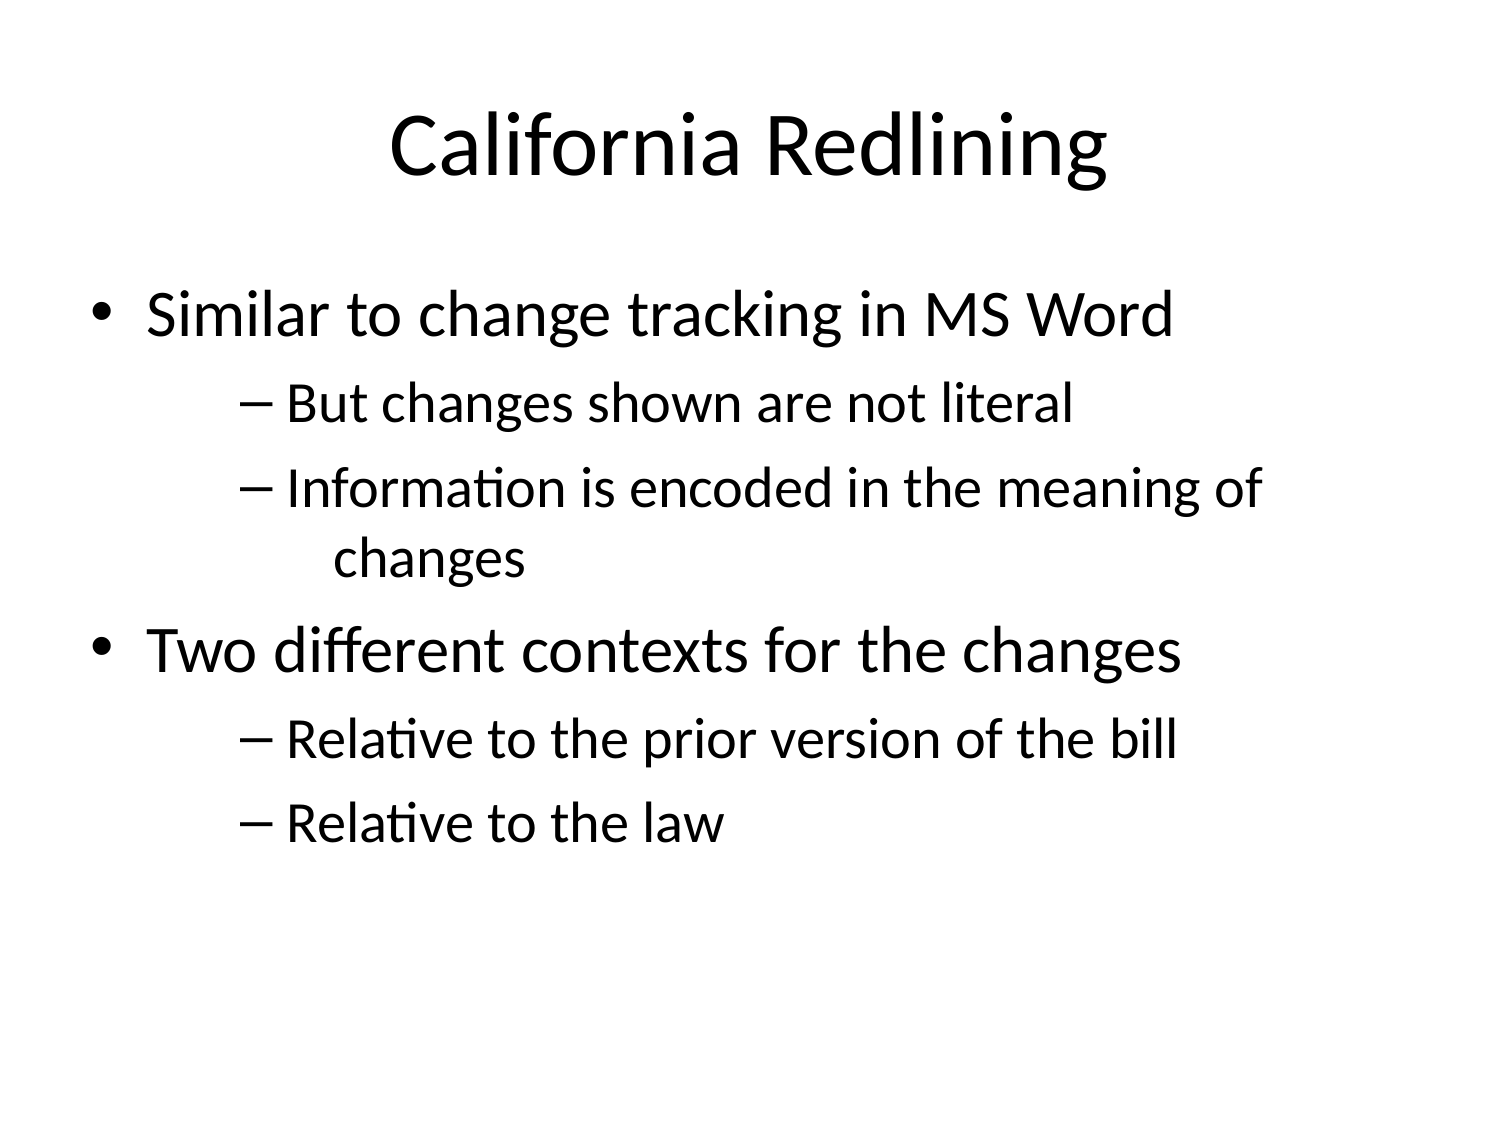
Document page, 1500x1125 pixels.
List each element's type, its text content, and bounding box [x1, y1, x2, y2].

list Similar to change tracking in MS Word But changes shown are not literal Information is encoded in the meaning of changes Two different contexts for the changes Relative to the prior version of the bill Relative to the law [75, 262, 1426, 1005]
title California Redlining [75, 45, 1426, 233]
